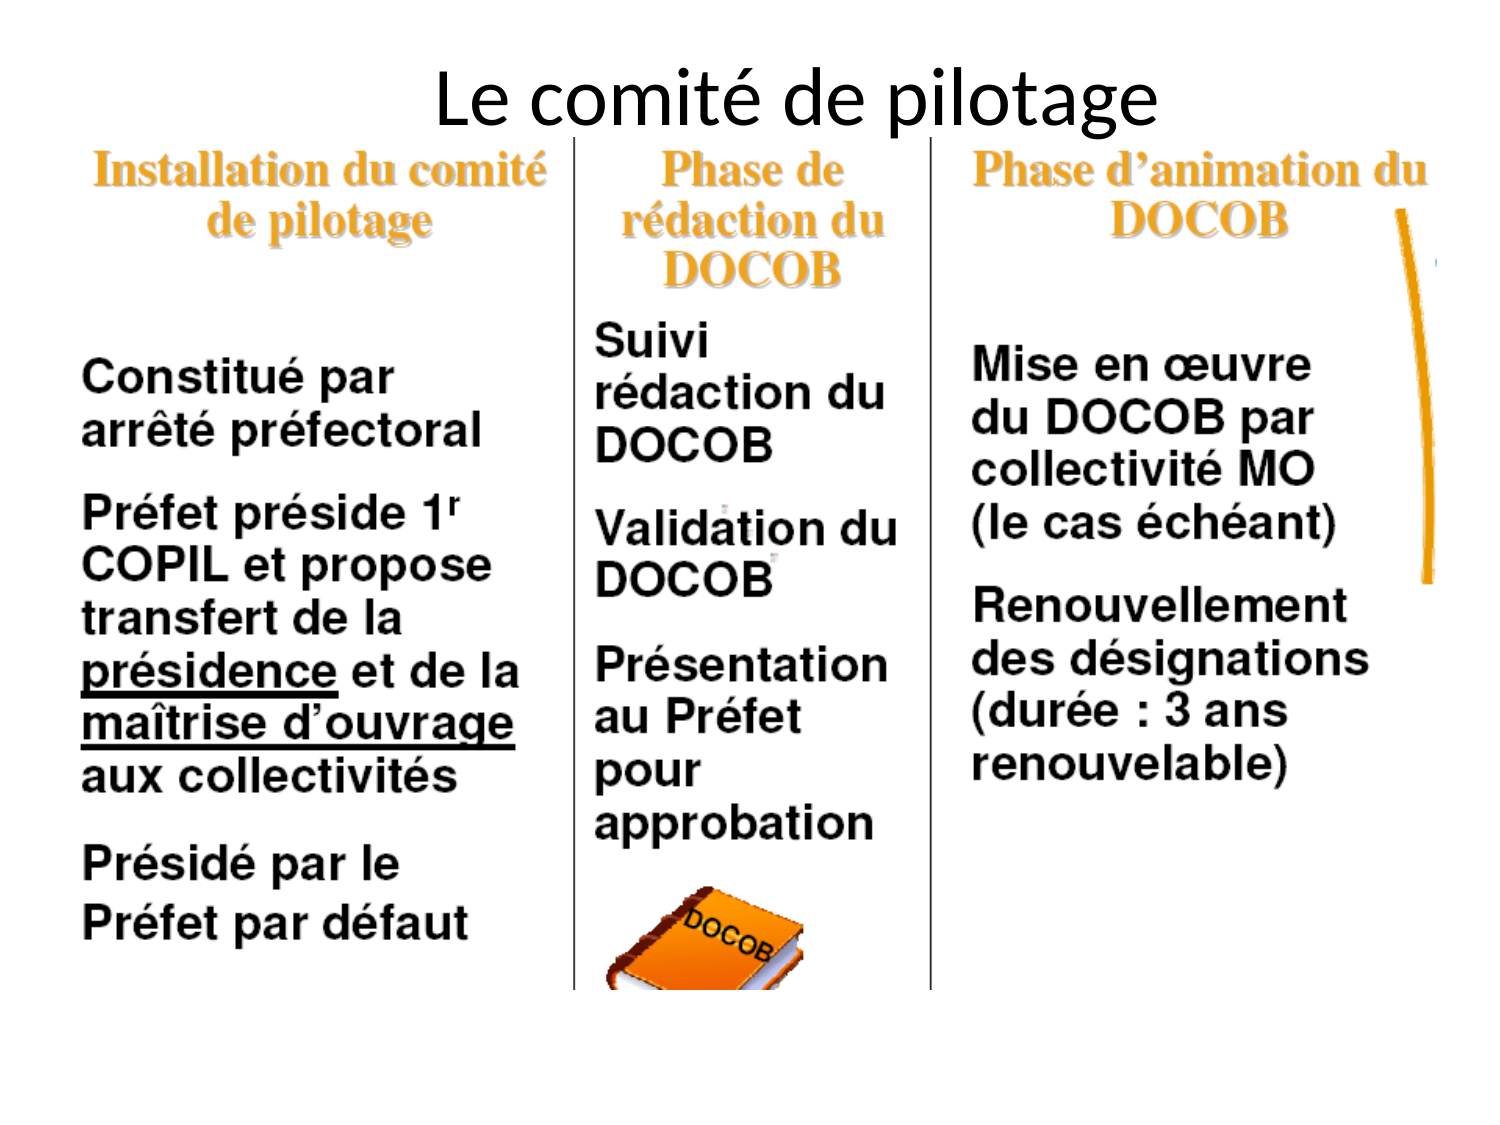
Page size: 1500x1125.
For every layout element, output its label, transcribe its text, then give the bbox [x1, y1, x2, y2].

title Le comité de pilotage [159, 0, 1436, 102]
picture [70, 137, 1437, 990]
